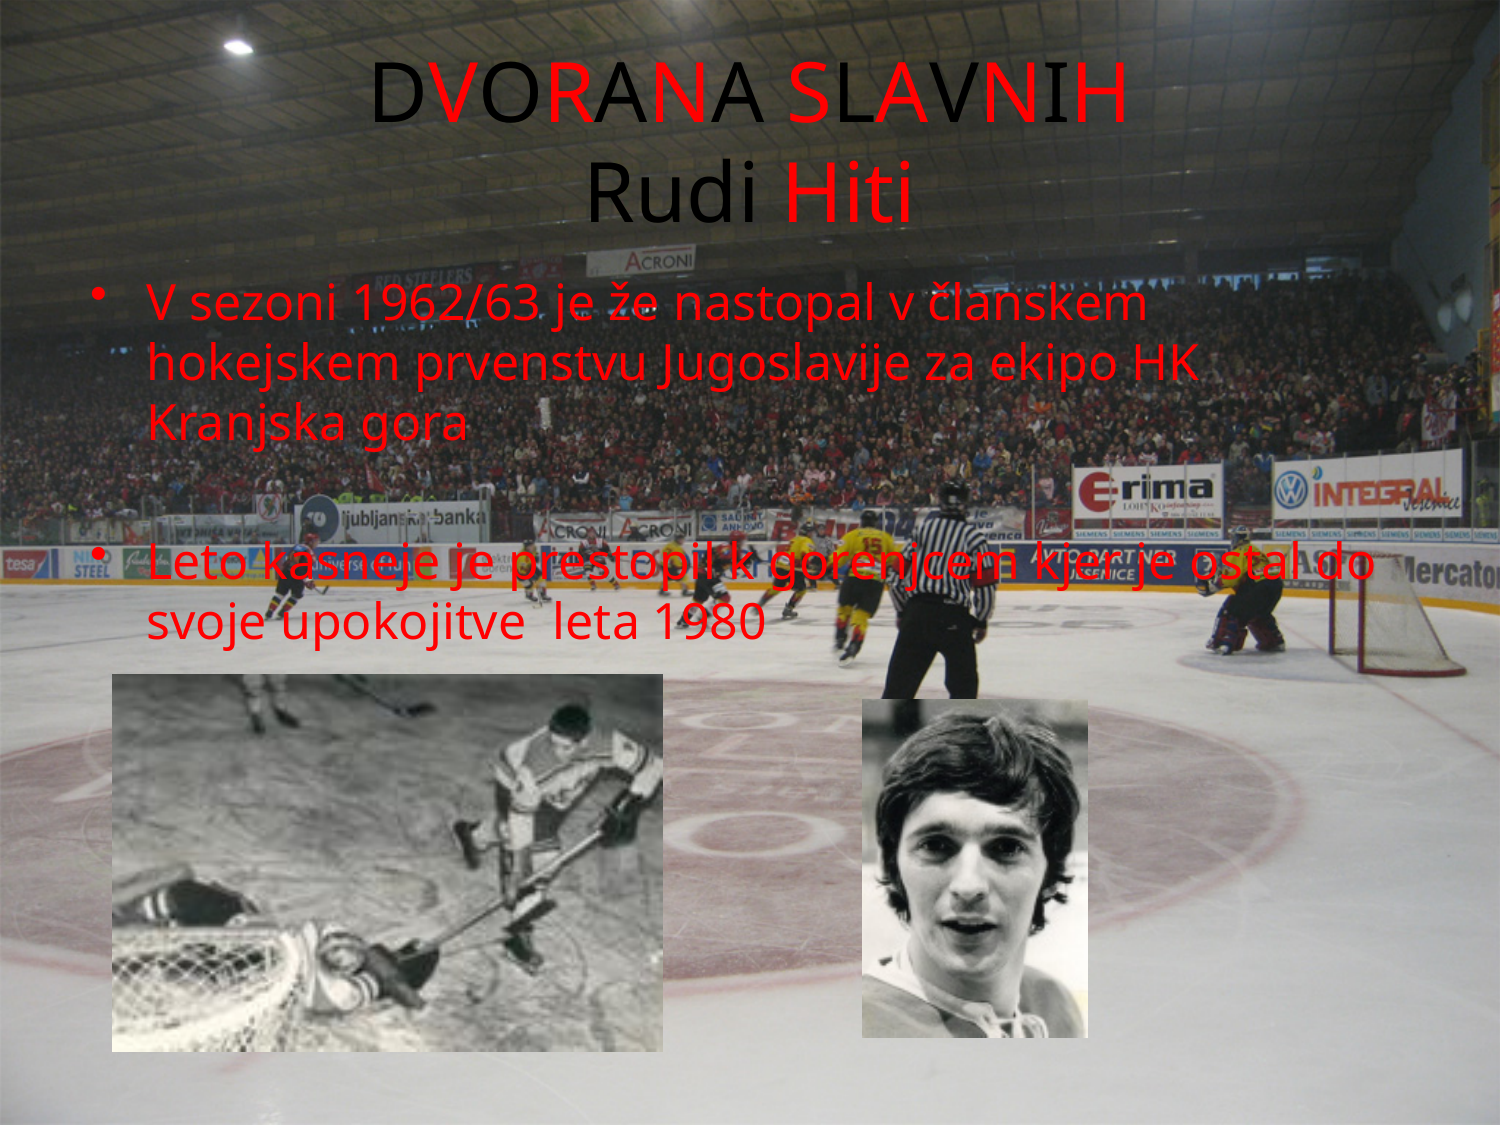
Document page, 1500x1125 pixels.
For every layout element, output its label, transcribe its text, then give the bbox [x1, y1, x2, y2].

title DVORANA SLAVNIH Rudi Hiti [75, 45, 1425, 233]
list V sezoni 1962/63 je že nastopal v članskem hokejskem prvenstvu Jugoslavije za ekipo HK Kranjska gora Leto kasneje je prestopil k gorenjcem kjer je ostal do svoje upokojitve leta 1980 [75, 262, 1425, 1005]
picture [0, 0, 1500, 1125]
